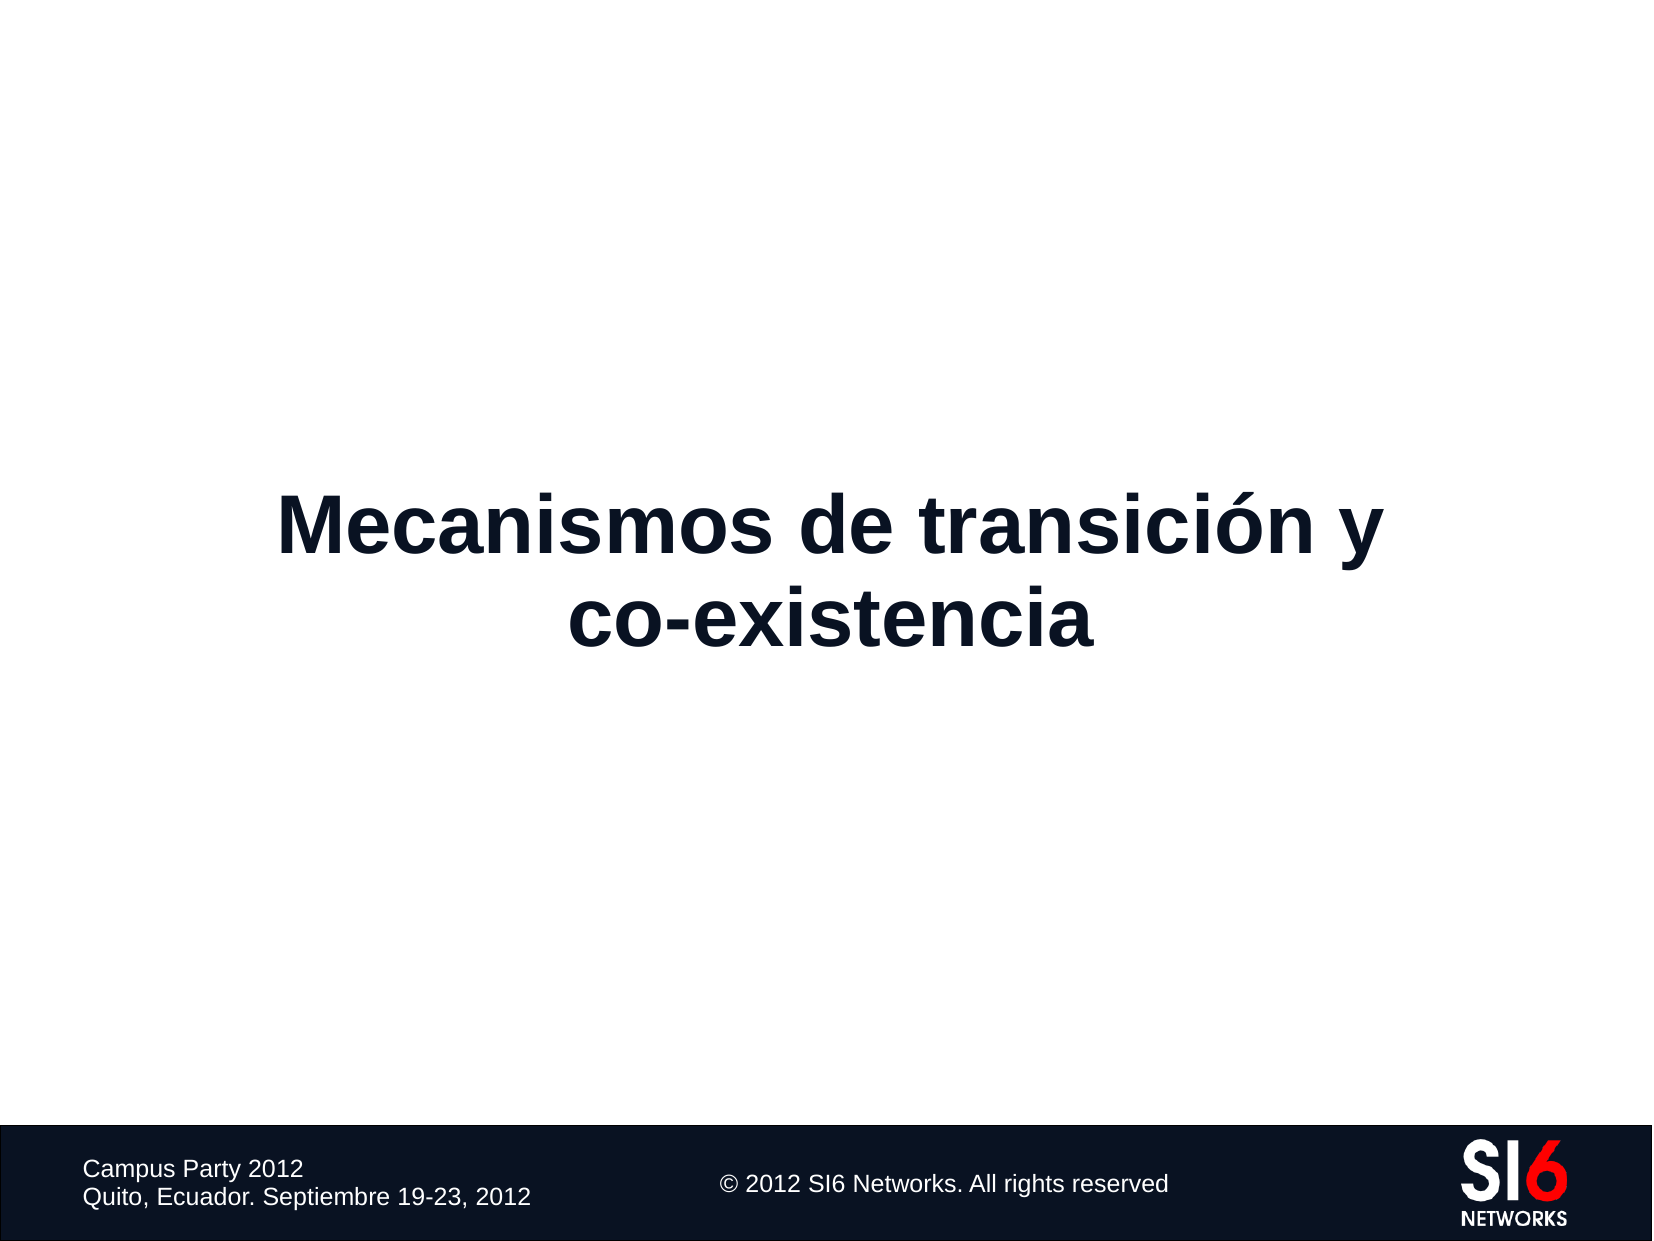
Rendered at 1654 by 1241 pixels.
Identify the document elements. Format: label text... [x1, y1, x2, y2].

title Mecanismos de transición y co-existencia [86, 467, 1576, 676]
picture [1461, 1139, 1567, 1226]
